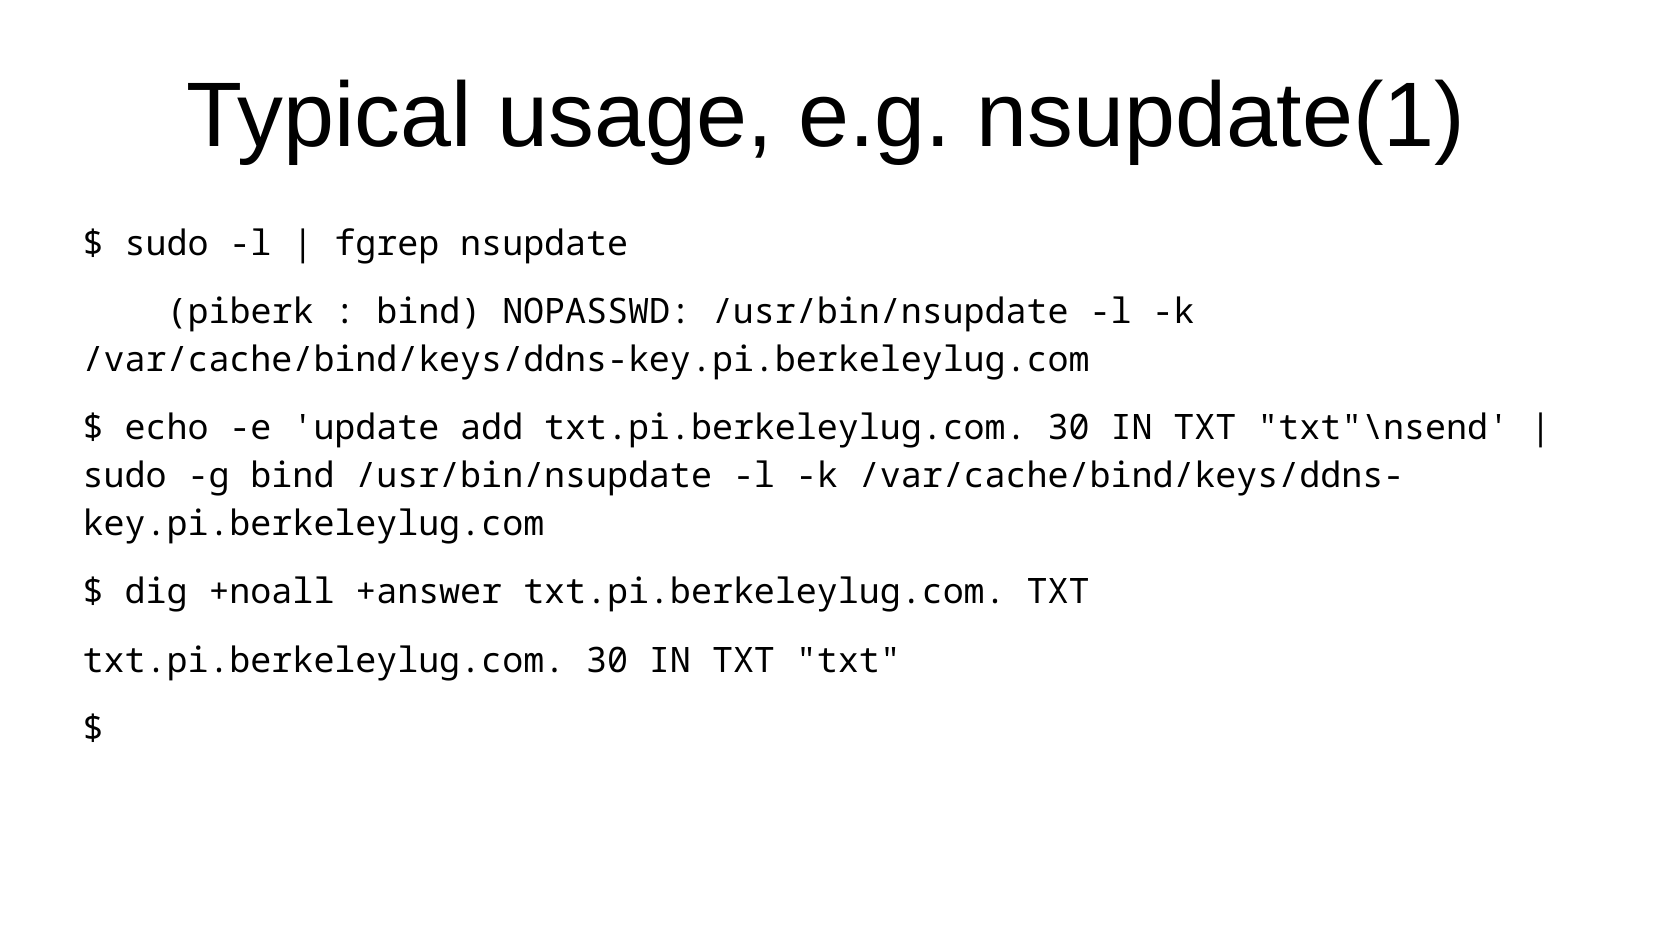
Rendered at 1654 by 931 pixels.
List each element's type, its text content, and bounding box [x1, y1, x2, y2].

list $ sudo -l | fgrep nsupdate (piberk : bind) NOPASSWD: /usr/bin/nsupdate -l -k /var/cache/bind/keys/ddns-key.pi.berkeleylug.com $ echo -e 'update add txt.pi.berkeleylug.com. 30 IN TXT "txt"\nsend' | sudo -g bind /usr/bin/nsupdate -l -k /var/cache/bind/keys/ddns-key.pi.berkeleylug.com $ dig +noall +answer txt.pi.berkeleylug.com. TXT txt.pi.berkeleylug.com. 30 IN TXT "txt" $ [82, 217, 1571, 758]
title Typical usage, e.g. nsupdate(1) [82, 37, 1571, 193]
